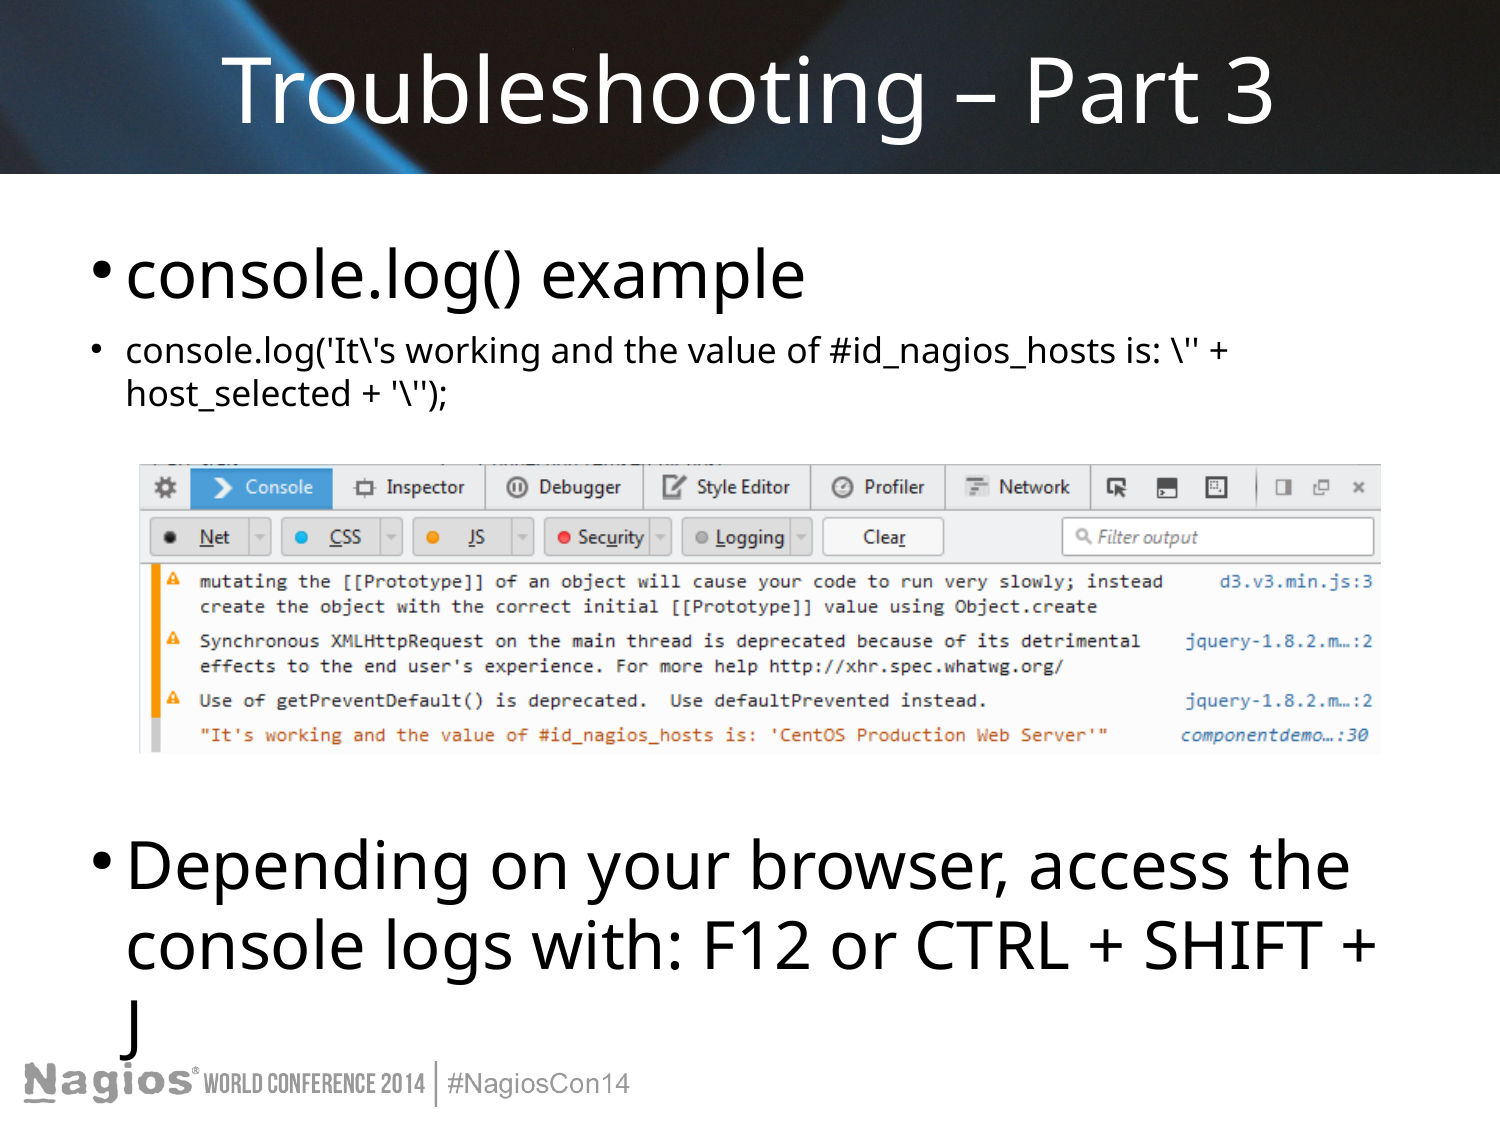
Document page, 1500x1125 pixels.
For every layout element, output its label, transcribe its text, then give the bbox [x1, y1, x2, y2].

list Depending on your browser, access the console logs with: F12 or CTRL + SHIFT + J [75, 814, 1418, 1004]
picture [12, 1040, 638, 1125]
list console.log() example console.log('It\'s working and the value of #id_nagios_hosts is: \'' + host_selected + '\''); [75, 224, 1465, 402]
picture [139, 464, 1381, 754]
title Troubleshooting – Part 3 [0, 0, 1500, 174]
